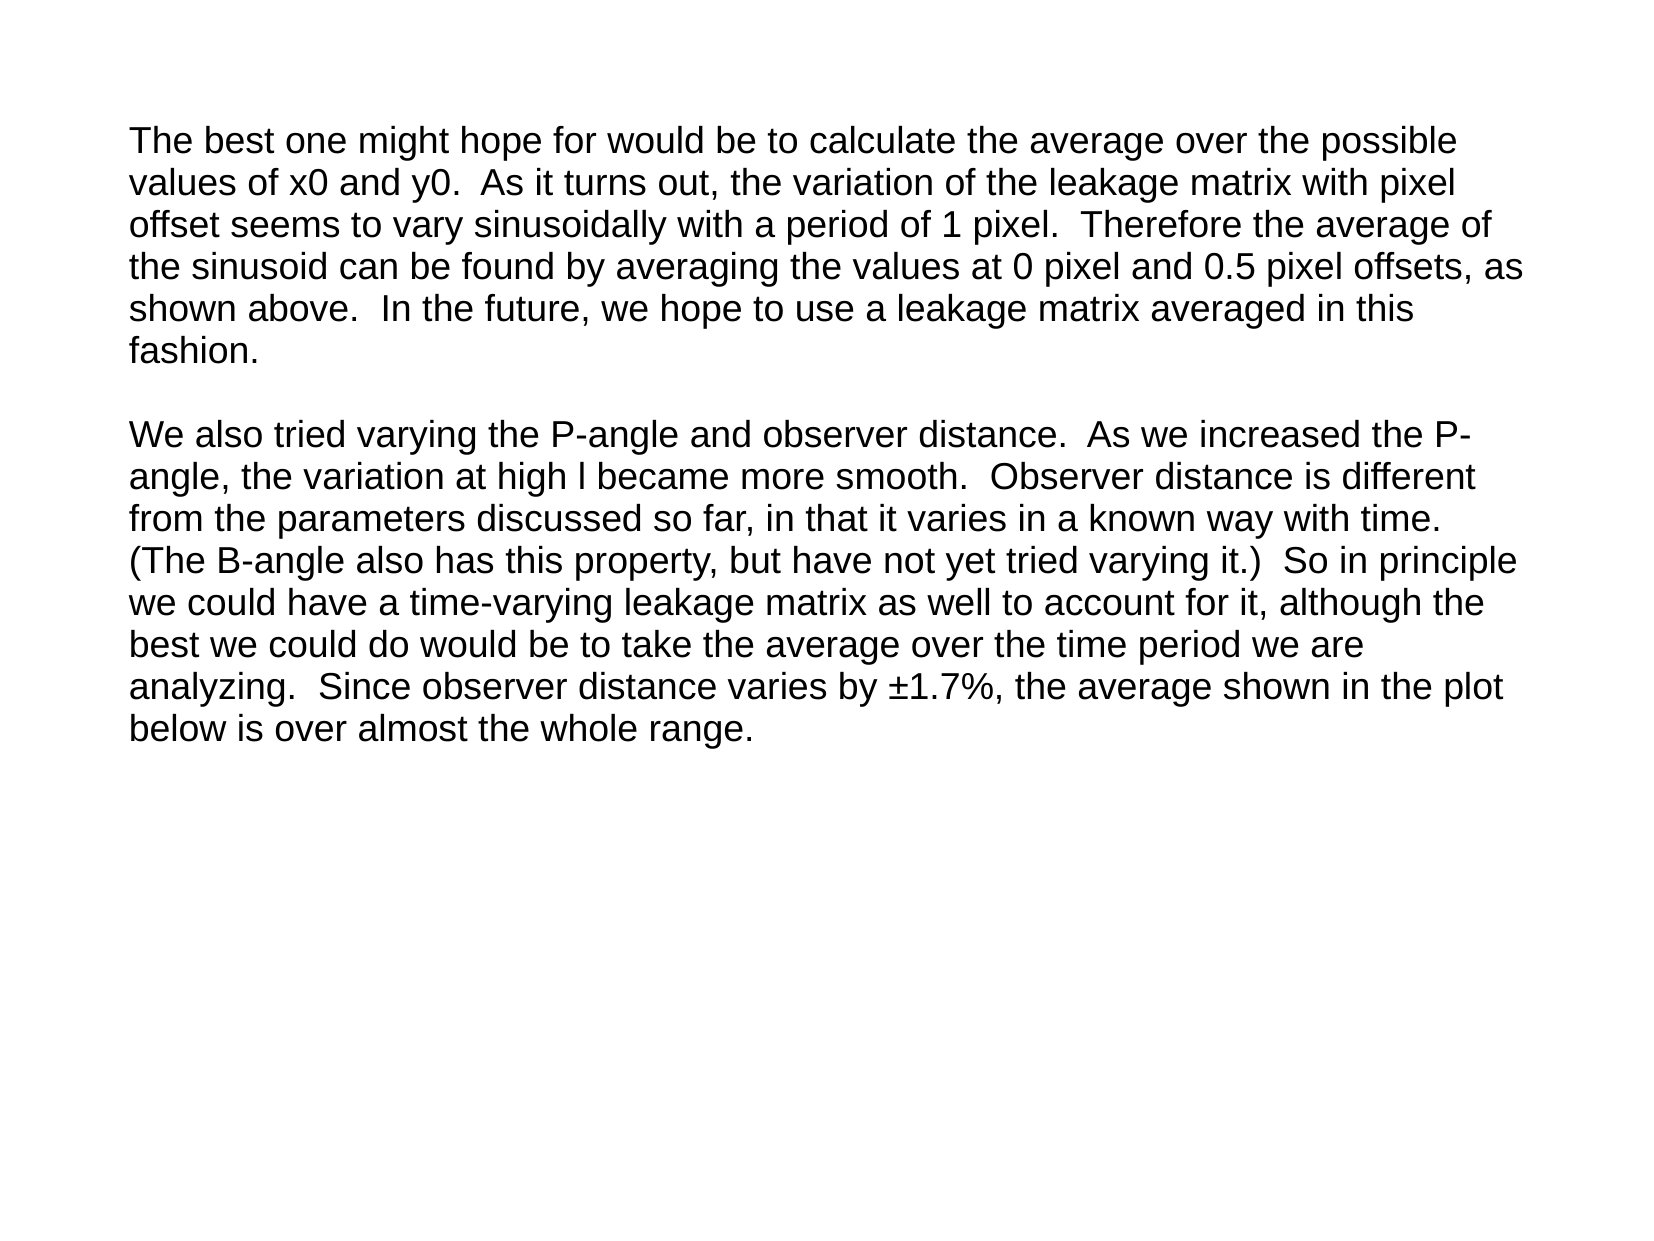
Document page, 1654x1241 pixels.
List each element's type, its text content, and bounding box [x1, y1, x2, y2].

text_box The best one might hope for would be to calculate the average over the possible values of x0 and y0. As it turns out, the variation of the leakage matrix with pixel offset seems to vary sinusoidally with a period of 1 pixel. Therefore the average of the sinusoid can be found by averaging the values at 0 pixel and 0.5 pixel offsets, as shown above. In the future, we hope to use a leakage matrix averaged in this fashion. We also tried varying the P-angle and observer distance. As we increased the P-angle, the variation at high l became more smooth. Observer distance is different from the parameters discussed so far, in that it varies in a known way with time. (The B-angle also has this property, but have not yet tried varying it.) So in principle we could have a time-varying leakage matrix as well to account for it, although the best we could do would be to take the average over the time period we are analyzing. Since observer distance varies by ±1.7%, the average shown in the plot below is over almost the whole range. [114, 112, 1540, 758]
